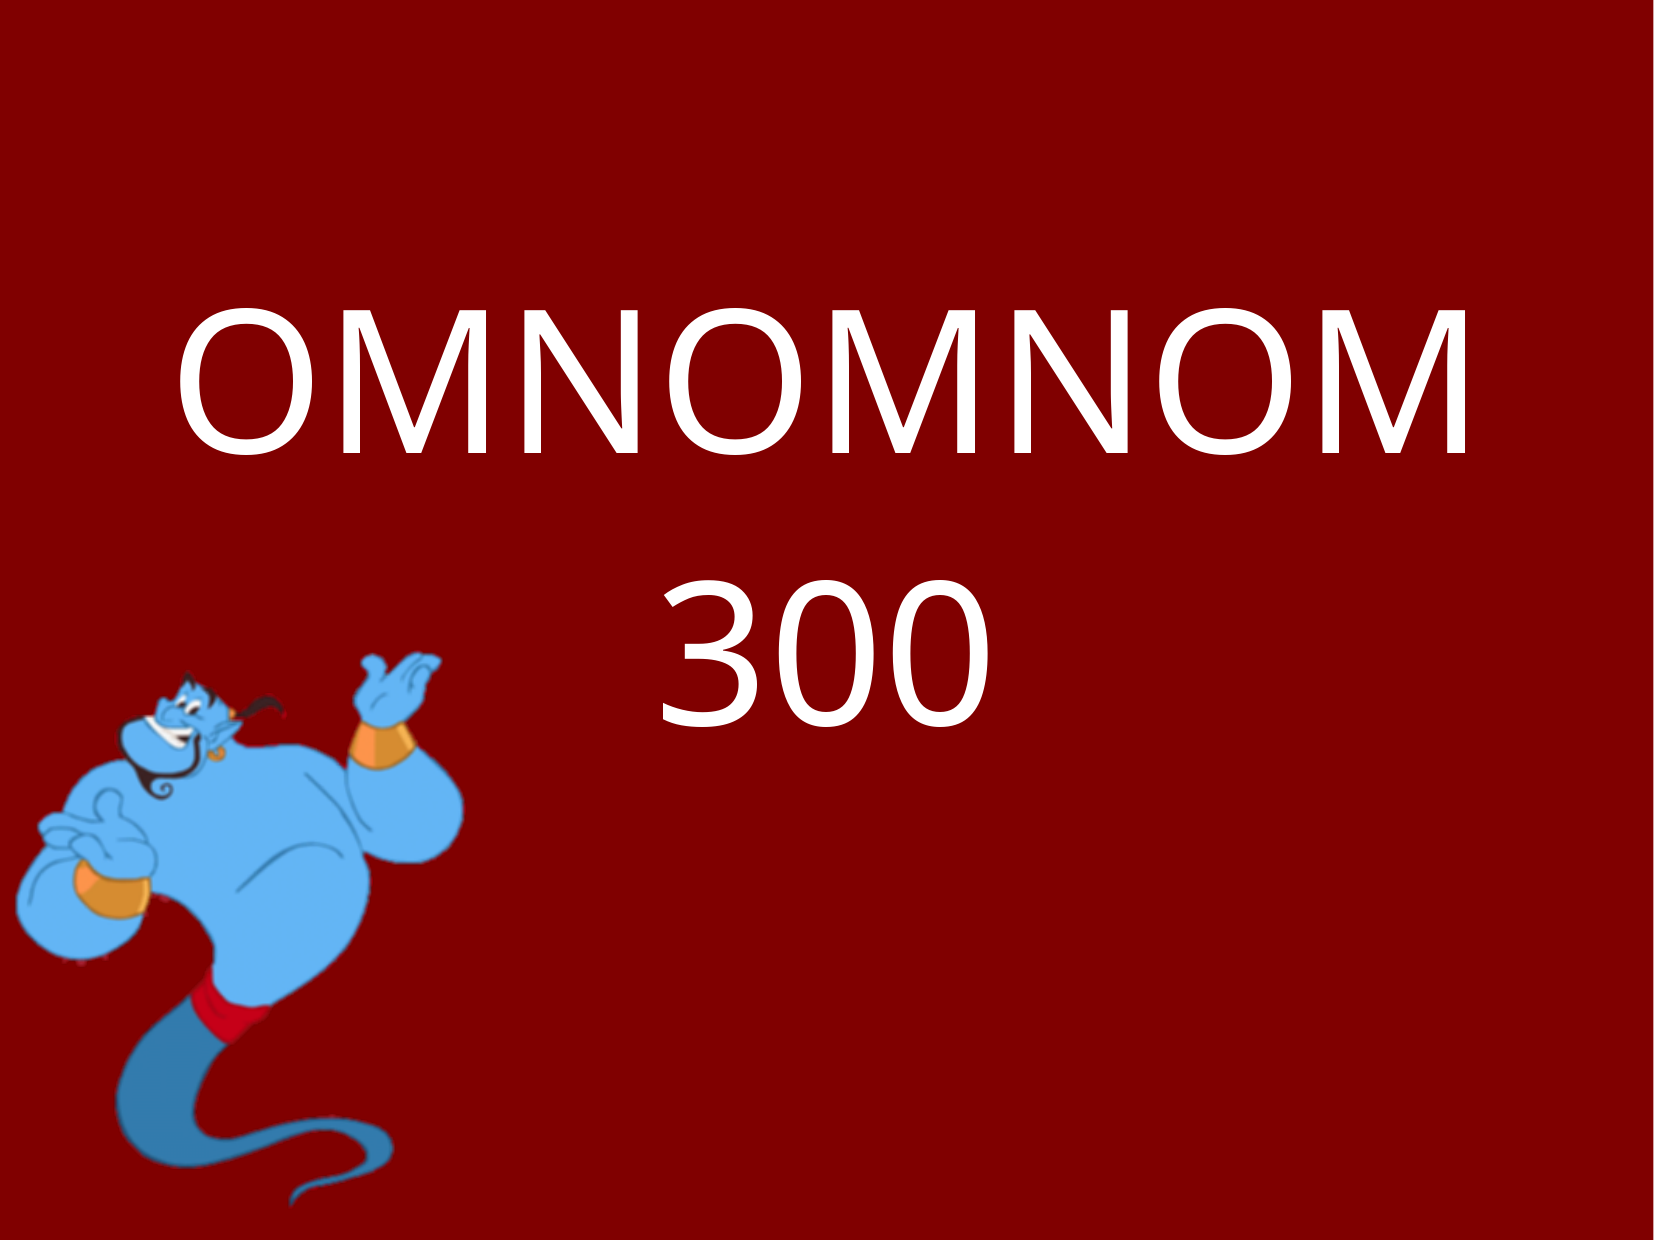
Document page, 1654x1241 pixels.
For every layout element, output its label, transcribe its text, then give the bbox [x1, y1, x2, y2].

subtitle OMNOMNOM 300 [82, 49, 1571, 975]
picture [7, 620, 473, 1241]
